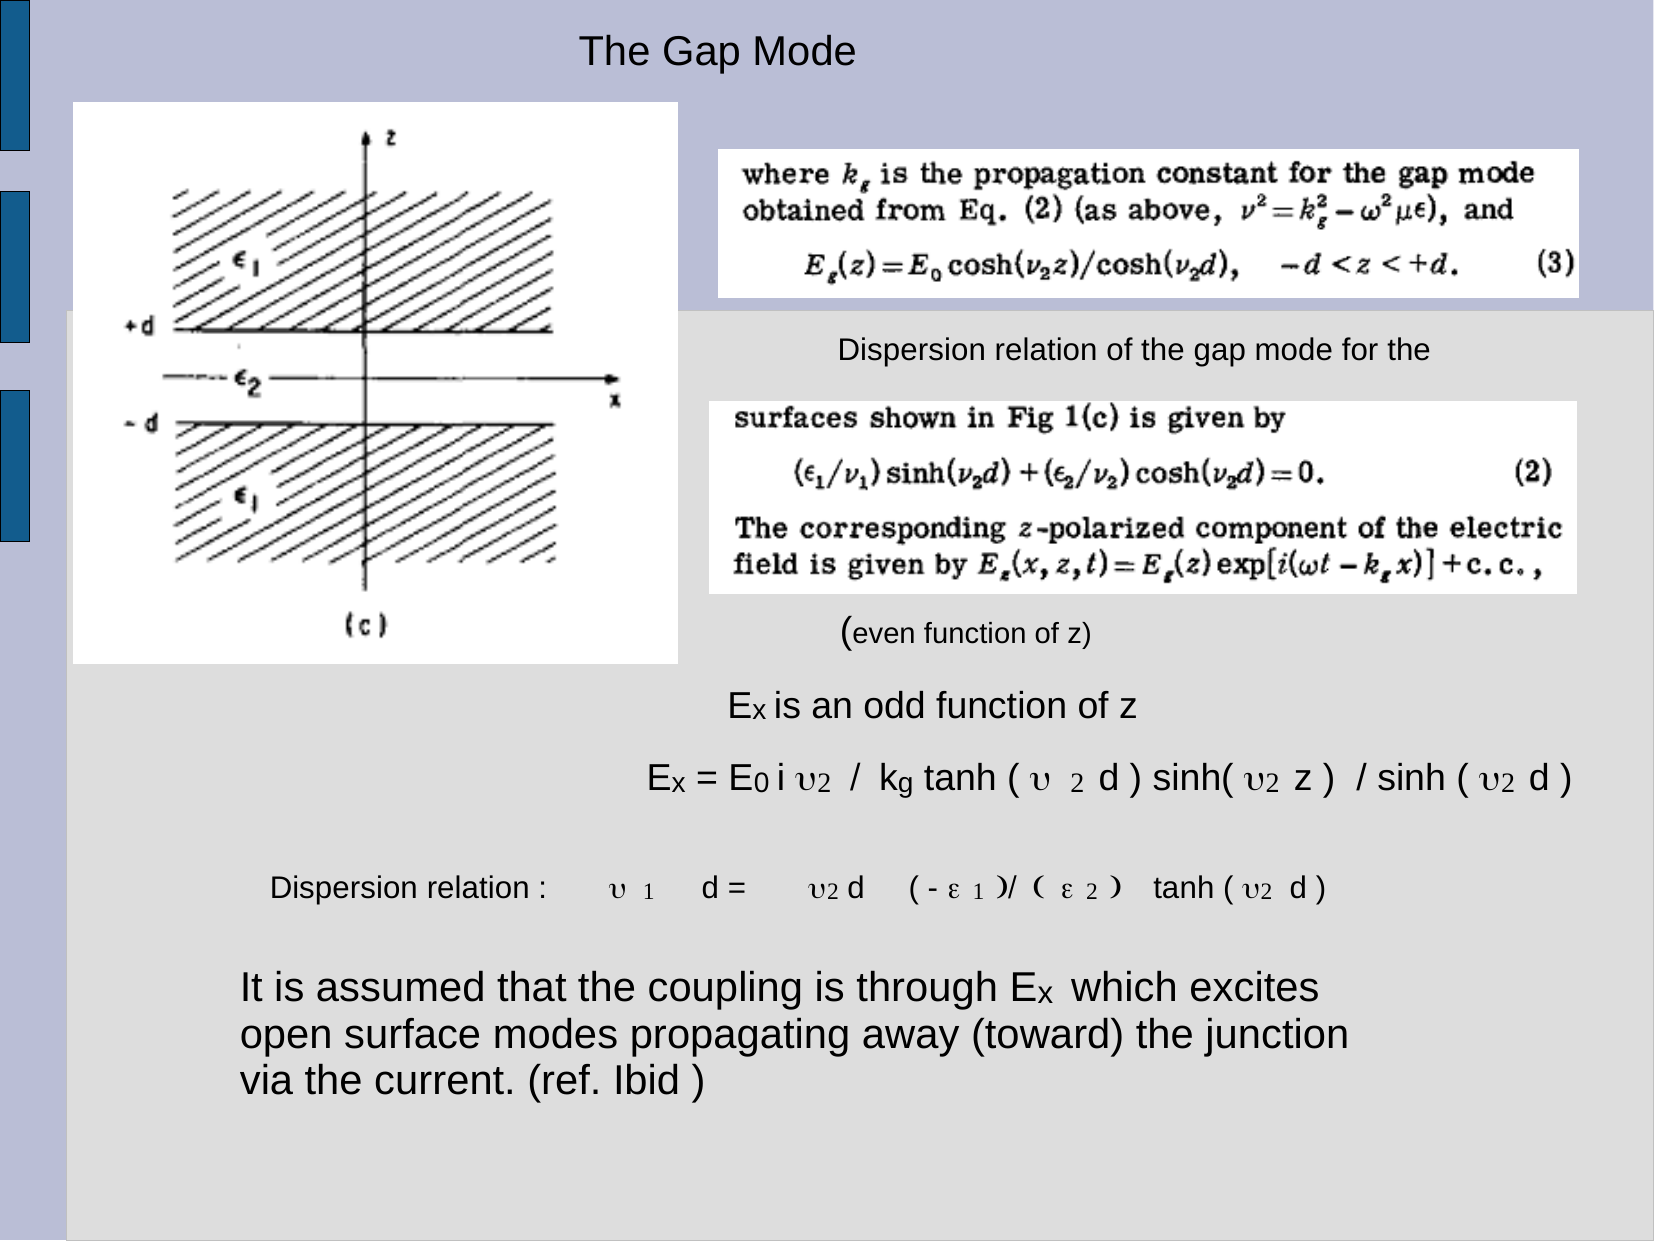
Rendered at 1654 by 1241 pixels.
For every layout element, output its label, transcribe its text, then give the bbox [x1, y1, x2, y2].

picture [73, 102, 678, 664]
picture [718, 149, 1579, 298]
text_box The Gap Mode [563, 19, 872, 82]
text_box (even function of z) [824, 602, 1107, 659]
text_box Ex is an odd function of z [712, 676, 1153, 741]
text_box Dispersion relation : u 1 d = u2 d ( - e 1 )/ ( e 2 ) tanh ( u2 d ) [255, 862, 1220, 922]
picture [709, 401, 1577, 594]
text_box Dispersion relation of the gap mode for the [822, 324, 1456, 375]
text_box Ex = E0 i u2 / kg tanh ( u 2 d ) sinh( u2 z ) / sinh ( u2 d ) [631, 749, 1539, 818]
text_box It is assumed that the coupling is through Ex which excites open surface modes propagating away (toward) the junction via the current. (ref. Ibid ) [225, 956, 1426, 1120]
